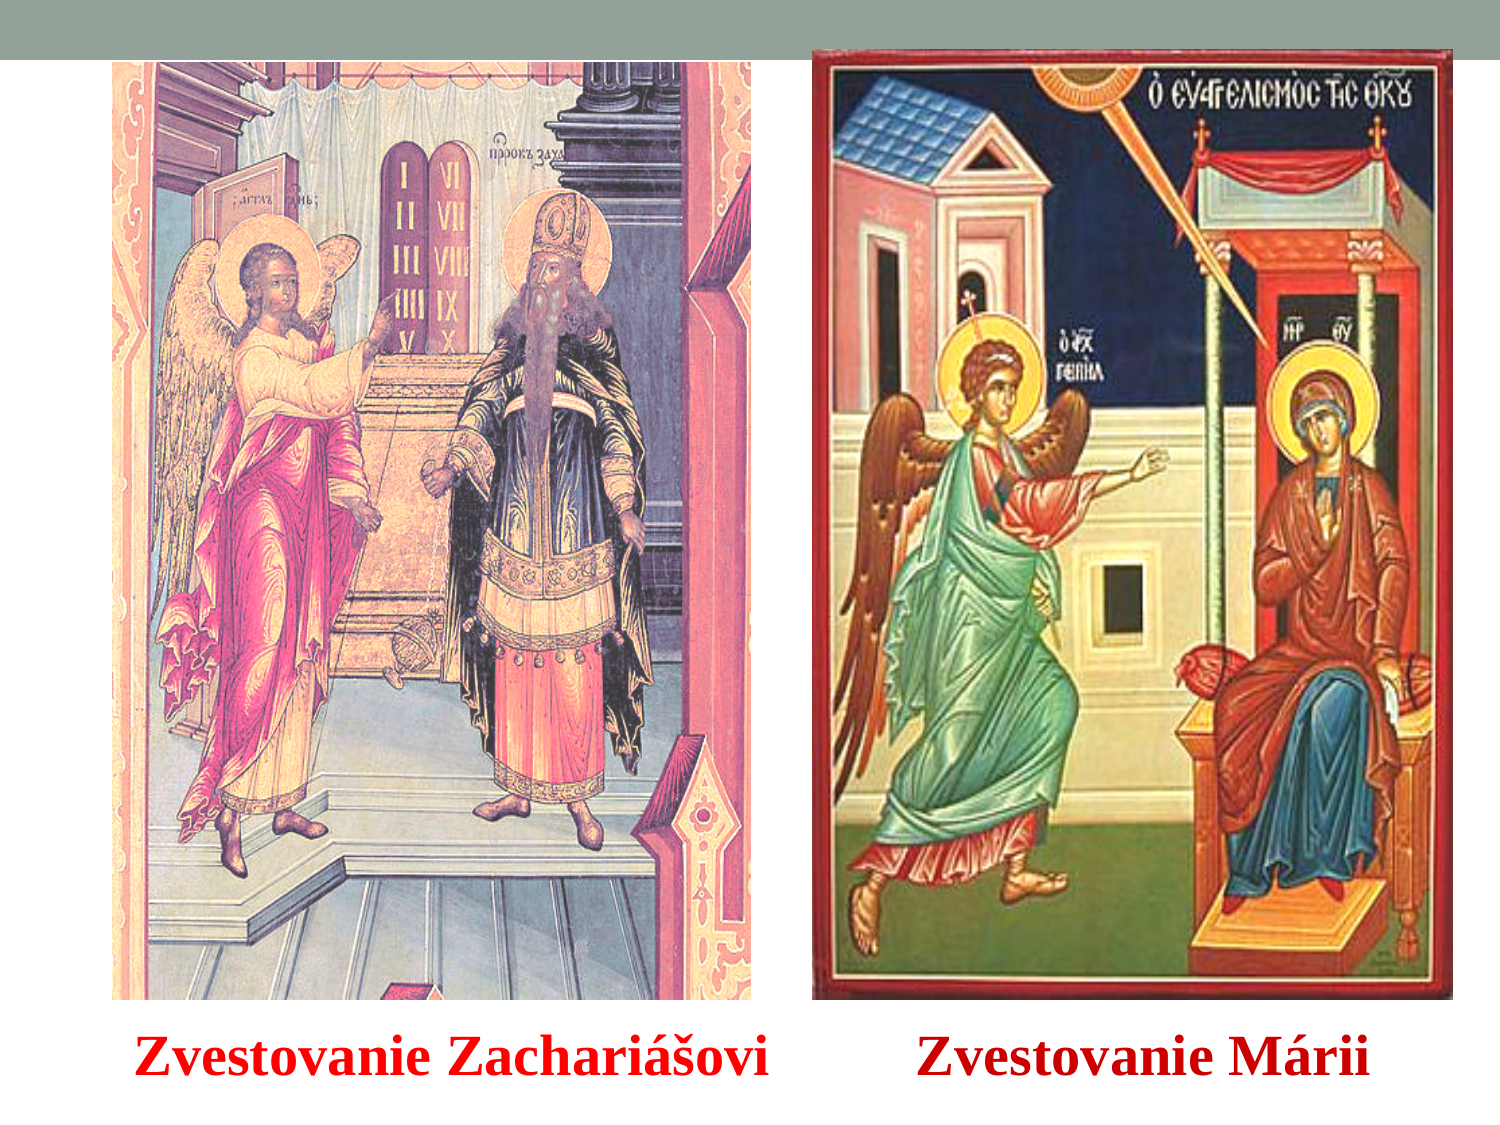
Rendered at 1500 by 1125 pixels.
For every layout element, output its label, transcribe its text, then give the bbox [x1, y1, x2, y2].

picture [812, 50, 1453, 520]
picture [112, 62, 751, 520]
text_box Zvestovanie Zachariášovi Zvestovanie Márii [75, 520, 1500, 1095]
